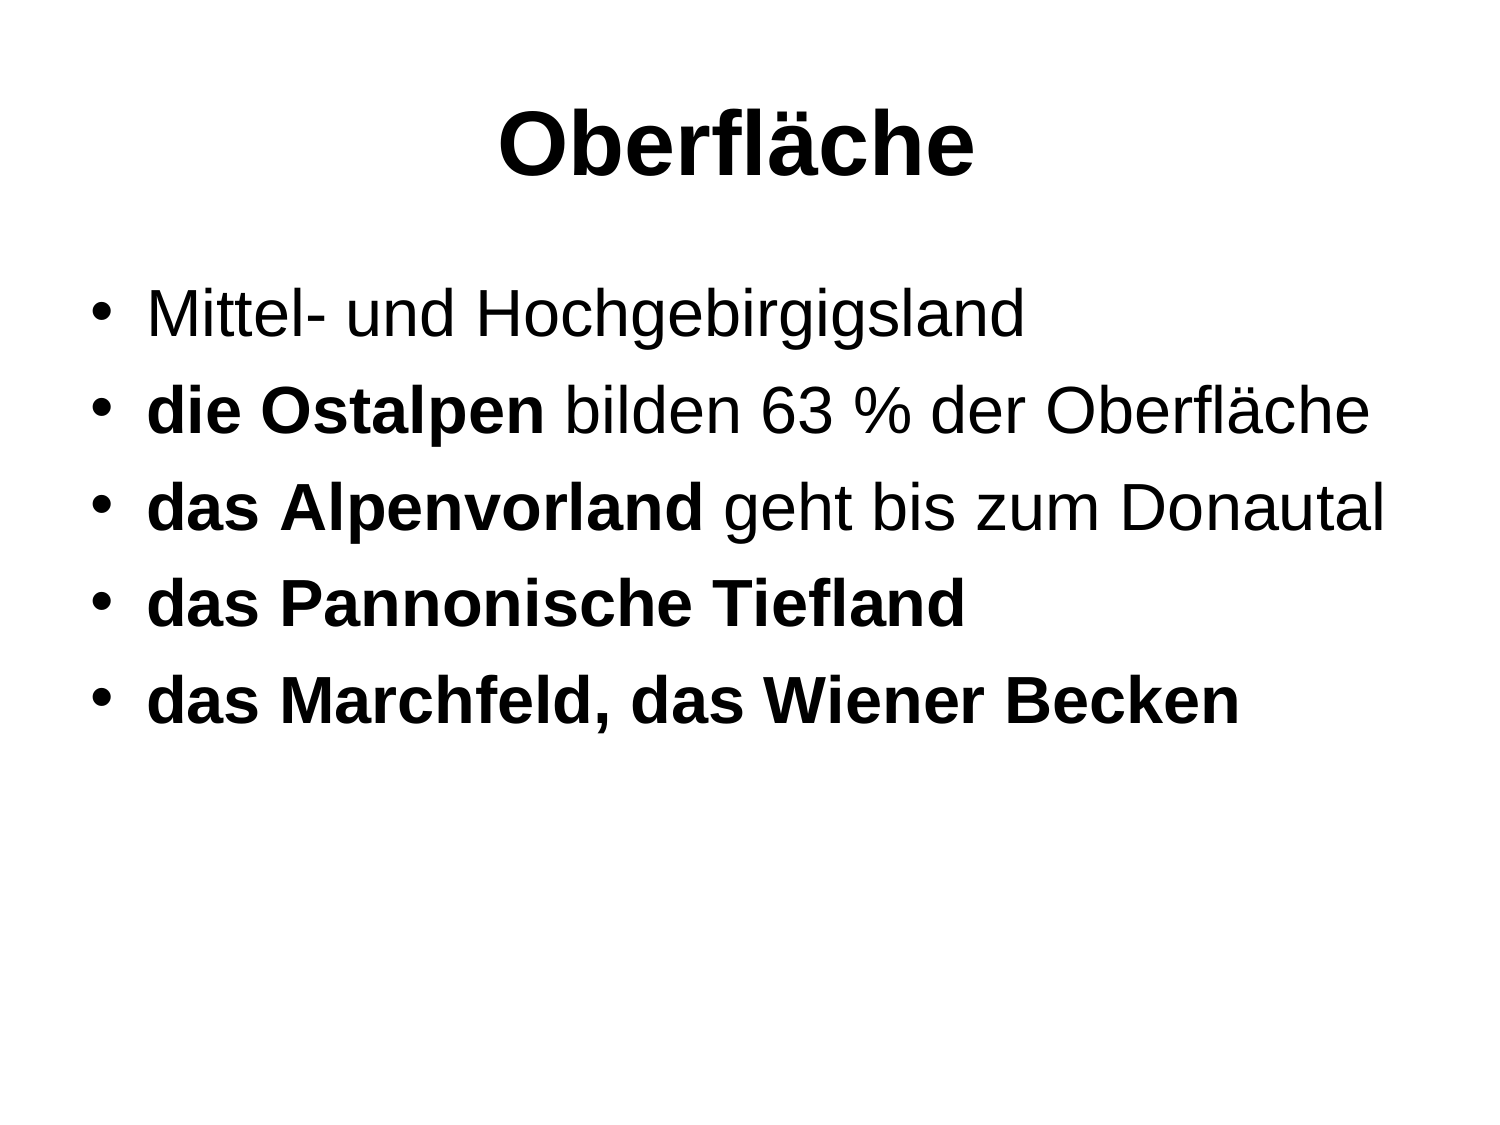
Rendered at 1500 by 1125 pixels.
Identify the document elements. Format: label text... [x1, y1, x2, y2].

title Oberfläche [75, 45, 1426, 233]
list Mittel- und Hochgebirgigsland die Ostalpen bilden 63 % der Oberfläche das Alpenvorland geht bis zum Donautal das Pannonische Tiefland das Marchfeld, das Wiener Becken [75, 262, 1426, 1006]
